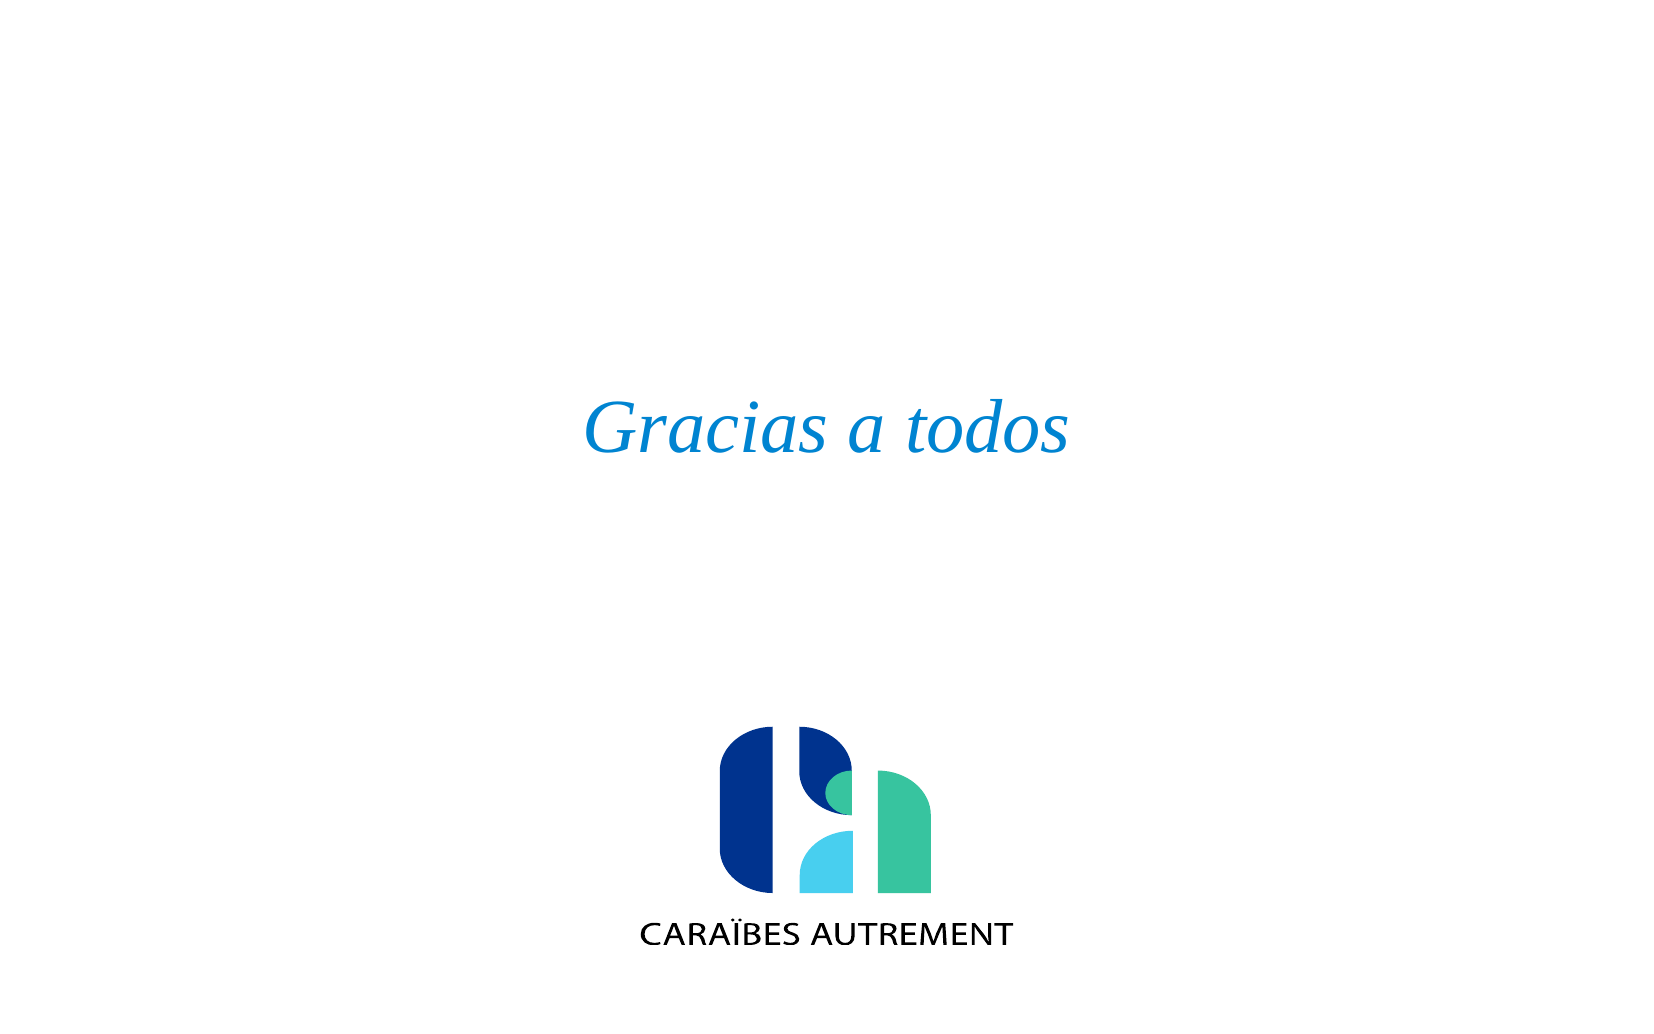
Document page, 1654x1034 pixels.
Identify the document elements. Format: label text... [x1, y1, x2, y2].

picture [640, 726, 1014, 945]
title Gracias a todos [82, 354, 1571, 500]
